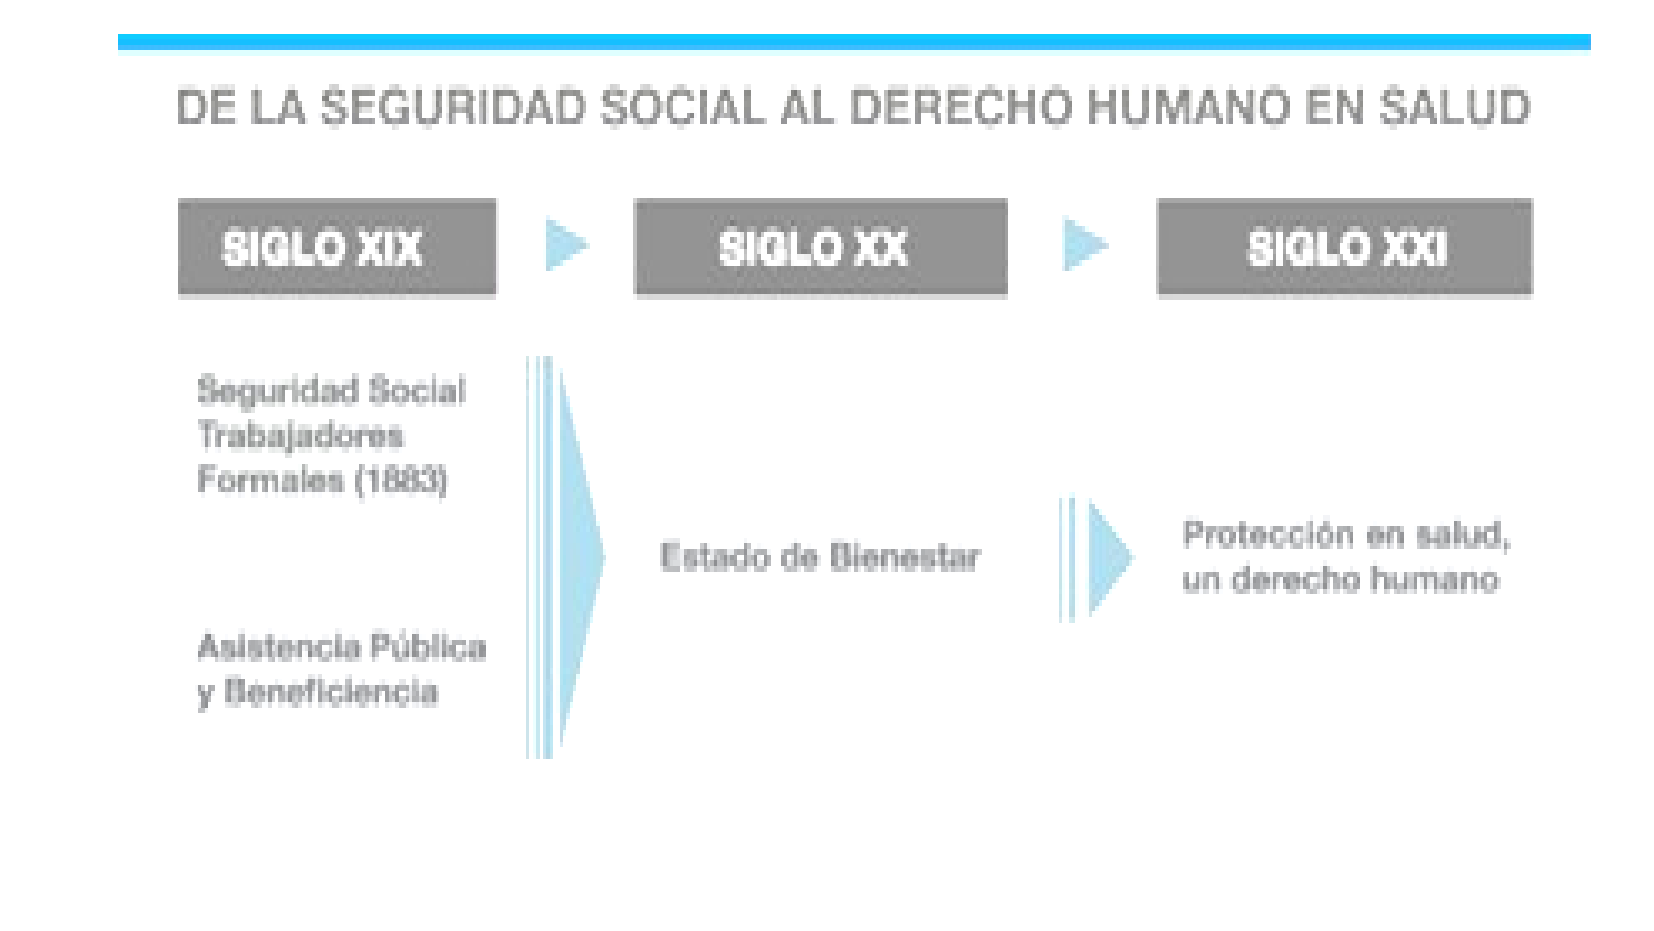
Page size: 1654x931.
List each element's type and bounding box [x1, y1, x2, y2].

picture [118, 34, 1595, 827]
